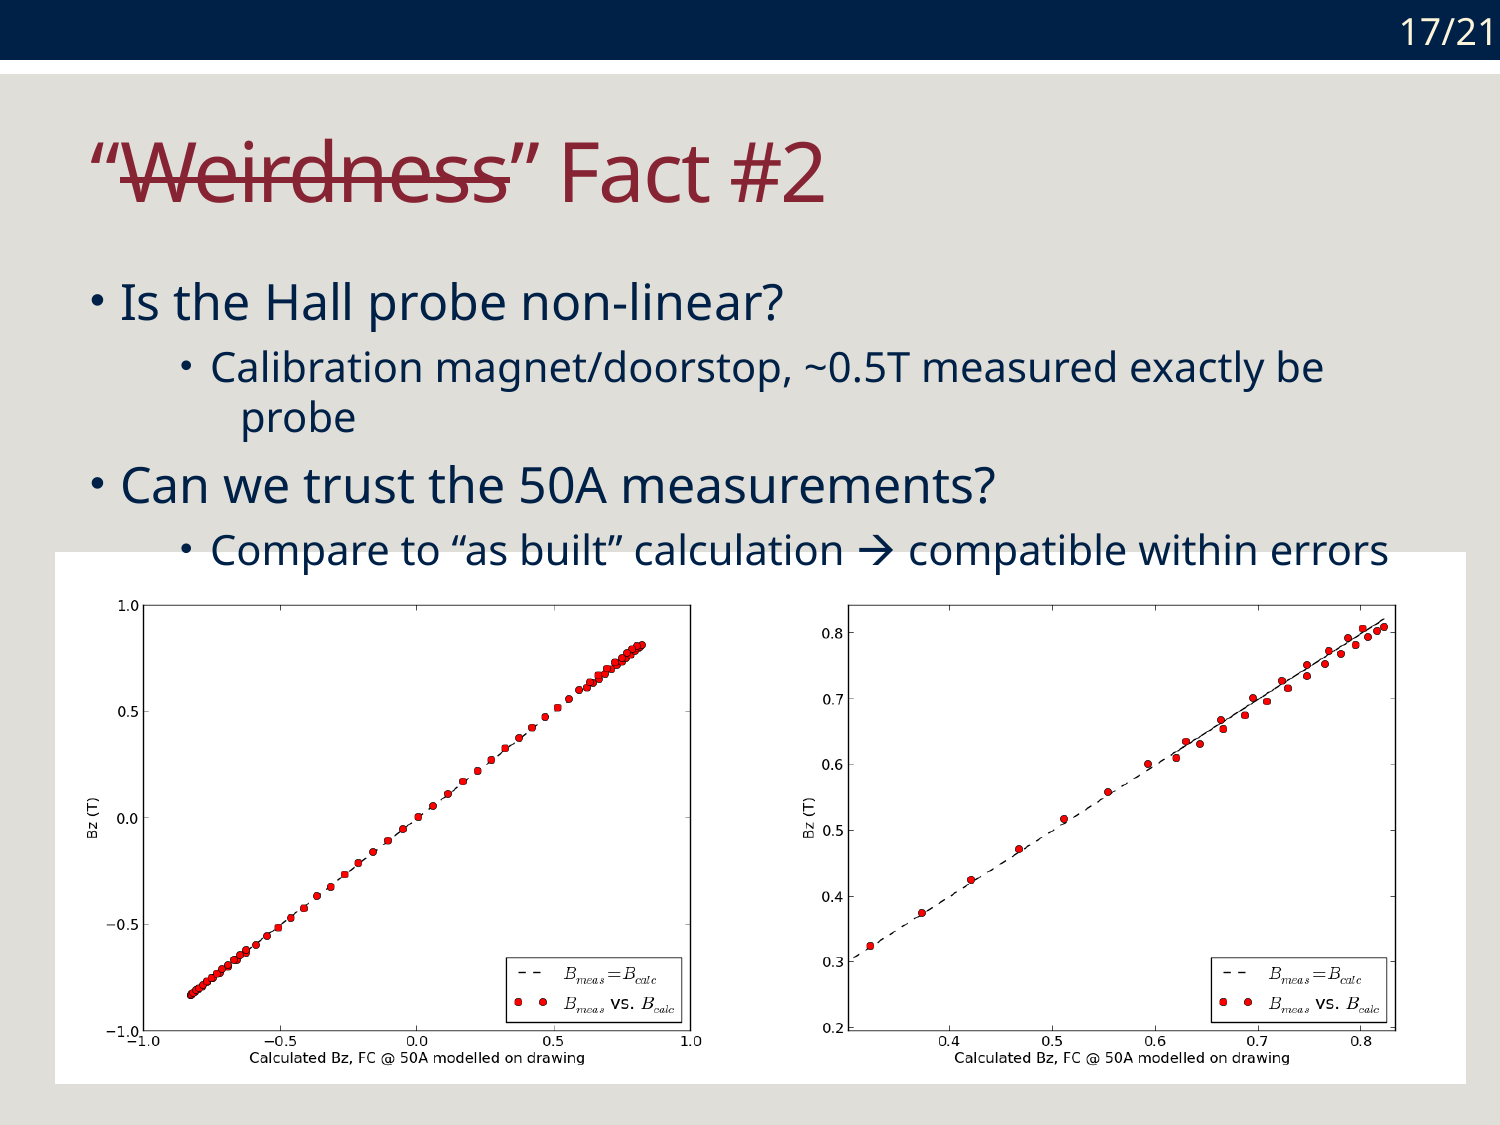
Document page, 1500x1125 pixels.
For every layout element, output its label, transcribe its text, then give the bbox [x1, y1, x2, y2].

title “Weirdness” Fact #2 [75, 87, 1426, 251]
text_box 17/21 [1383, 0, 1500, 61]
picture [55, 552, 1466, 1084]
list Is the Hall probe non-linear? Calibration magnet/doorstop, ~0.5T measured exactly be probe Can we trust the 50A measurements? Compare to “as built” calculation  compatible within errors [75, 262, 1426, 1063]
